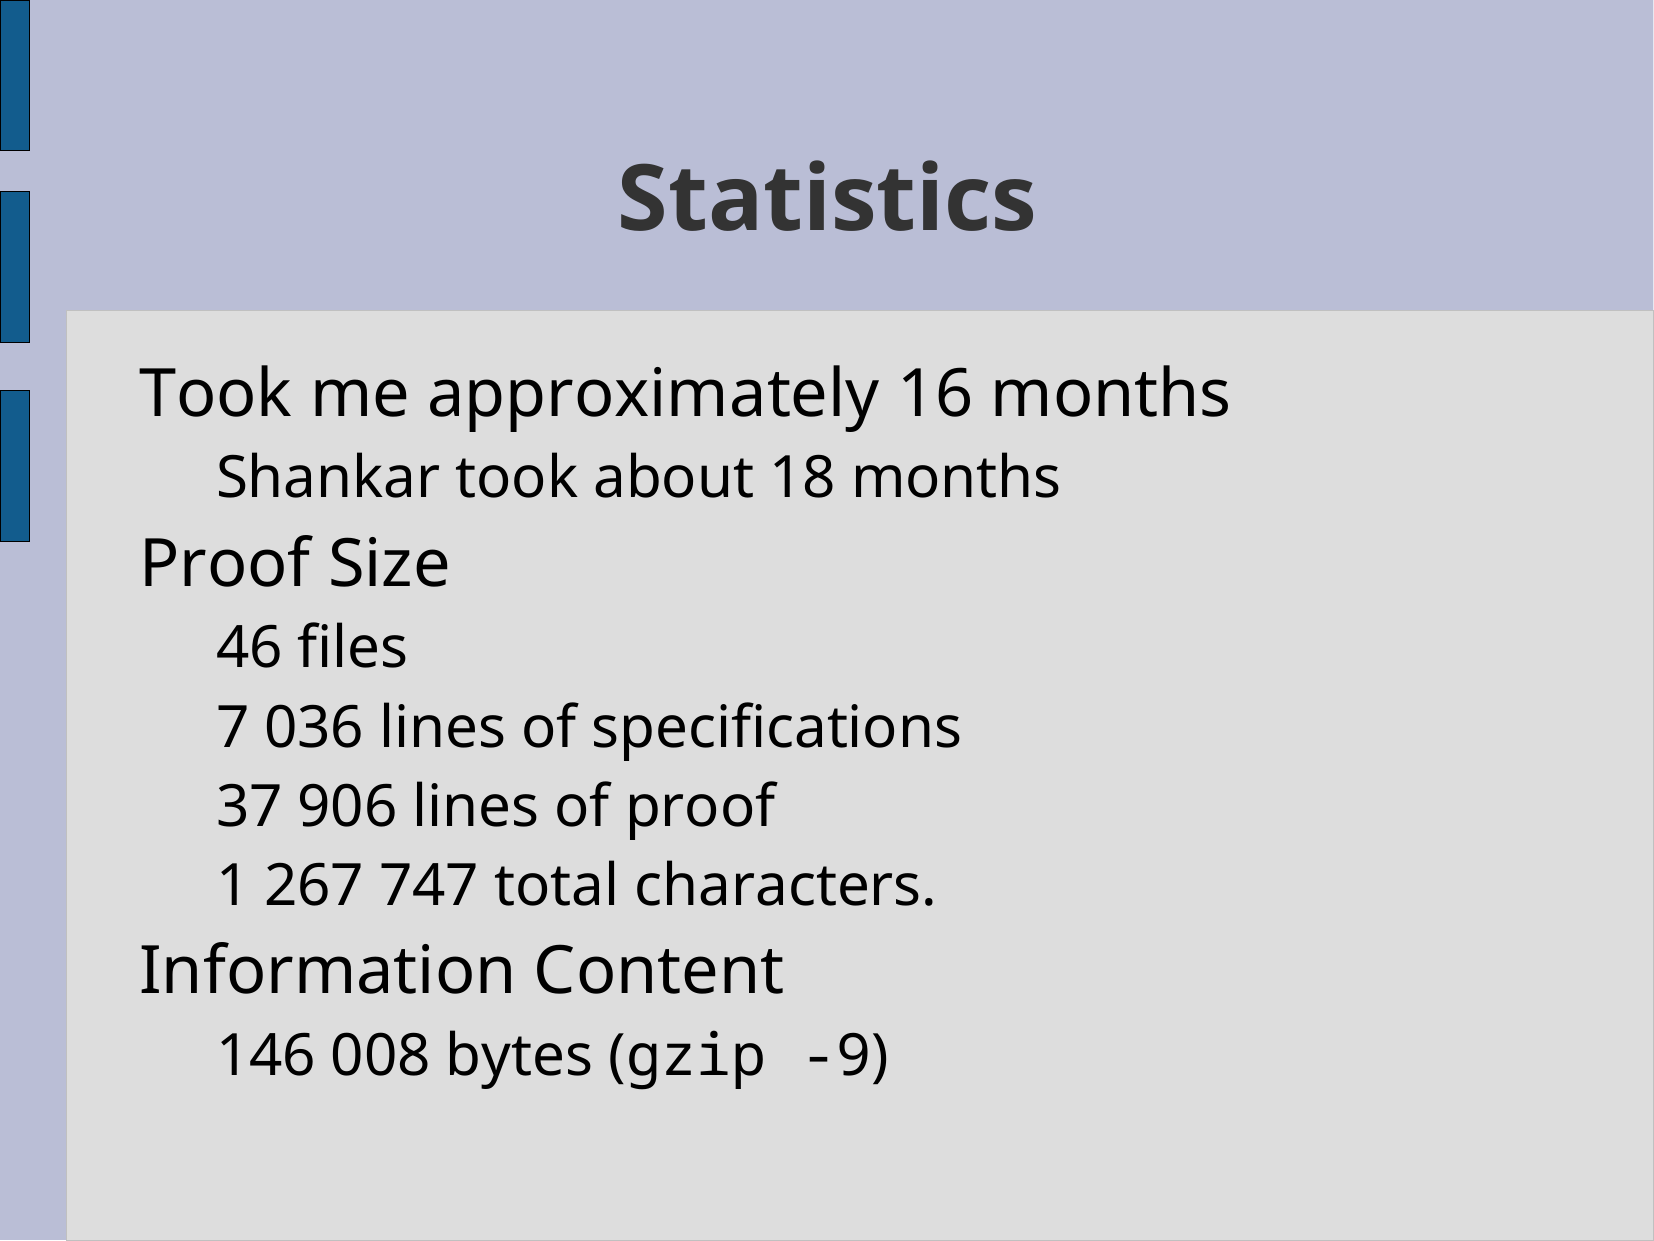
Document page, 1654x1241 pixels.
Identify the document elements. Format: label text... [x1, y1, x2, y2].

title Statistics [121, 91, 1534, 299]
list Took me approximately 16 months Shankar took about 18 months Proof Size 46 files 7 036 lines of specifications 37 906 lines of proof 1 267 747 total characters. Information Content 146 008 bytes (gzip -9) [121, 344, 1534, 1241]
